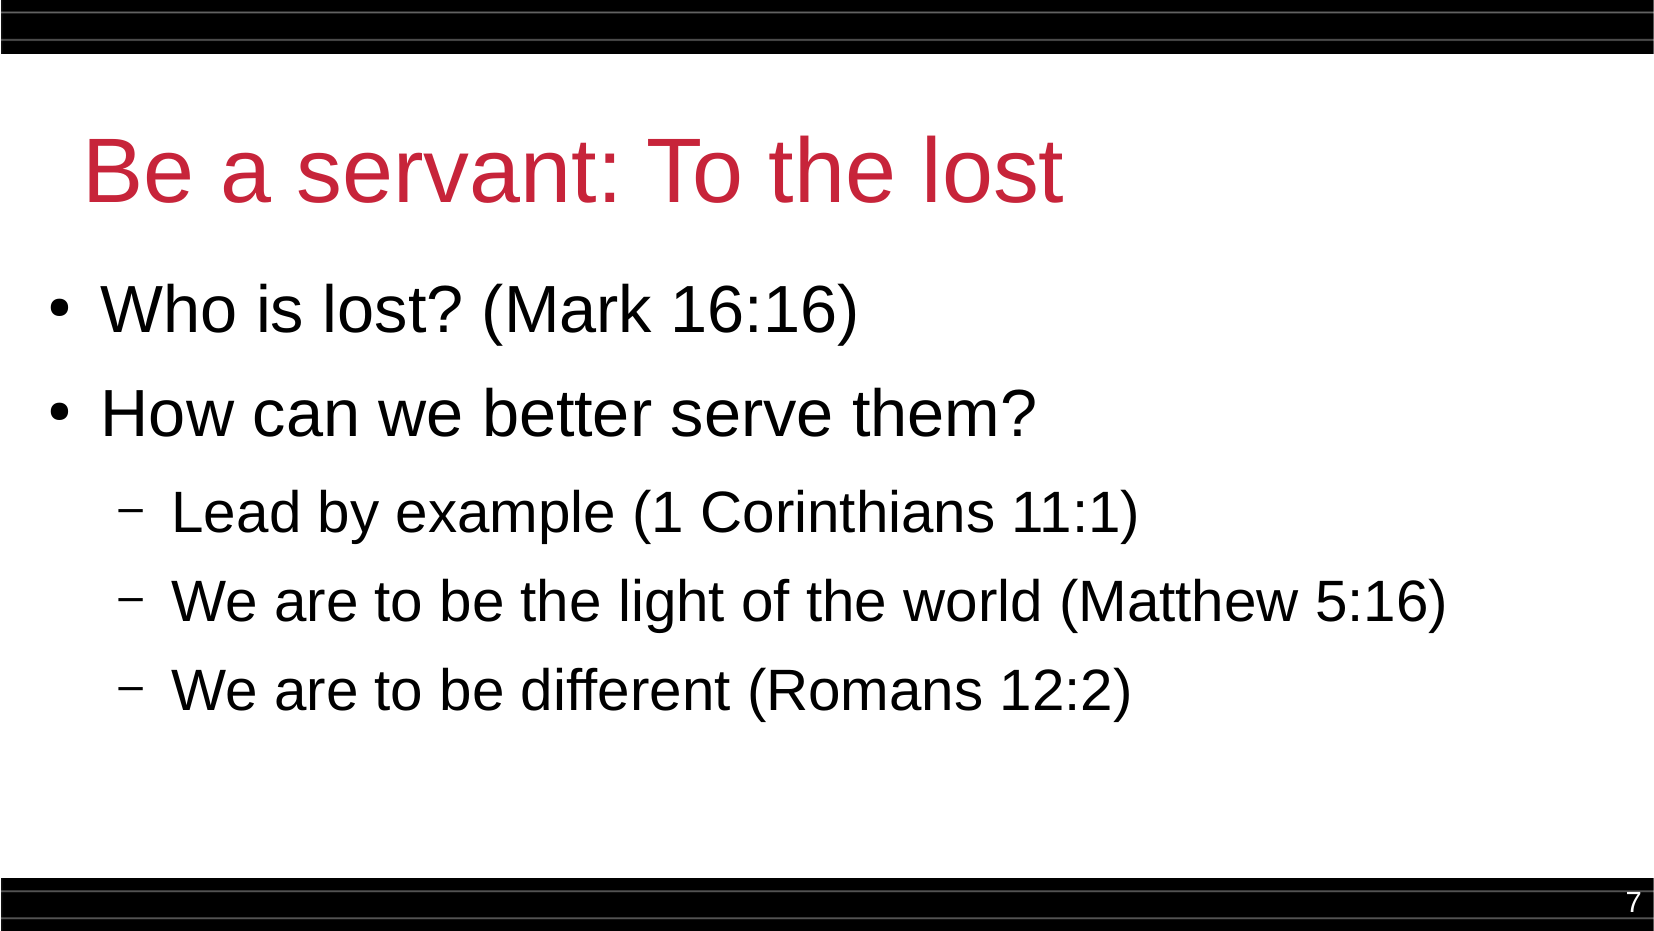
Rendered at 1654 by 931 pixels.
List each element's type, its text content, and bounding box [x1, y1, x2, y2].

title Be a servant: To the lost [82, 92, 1571, 249]
picture [1, 0, 1654, 54]
picture [1, 878, 1654, 931]
list Who is lost? (Mark 16:16) How can we better serve them? Lead by example (1 Corinthians 11:1) We are to be the light of the world (Matthew 5:16) We are to be different (Romans 12:2) [30, 271, 1621, 871]
